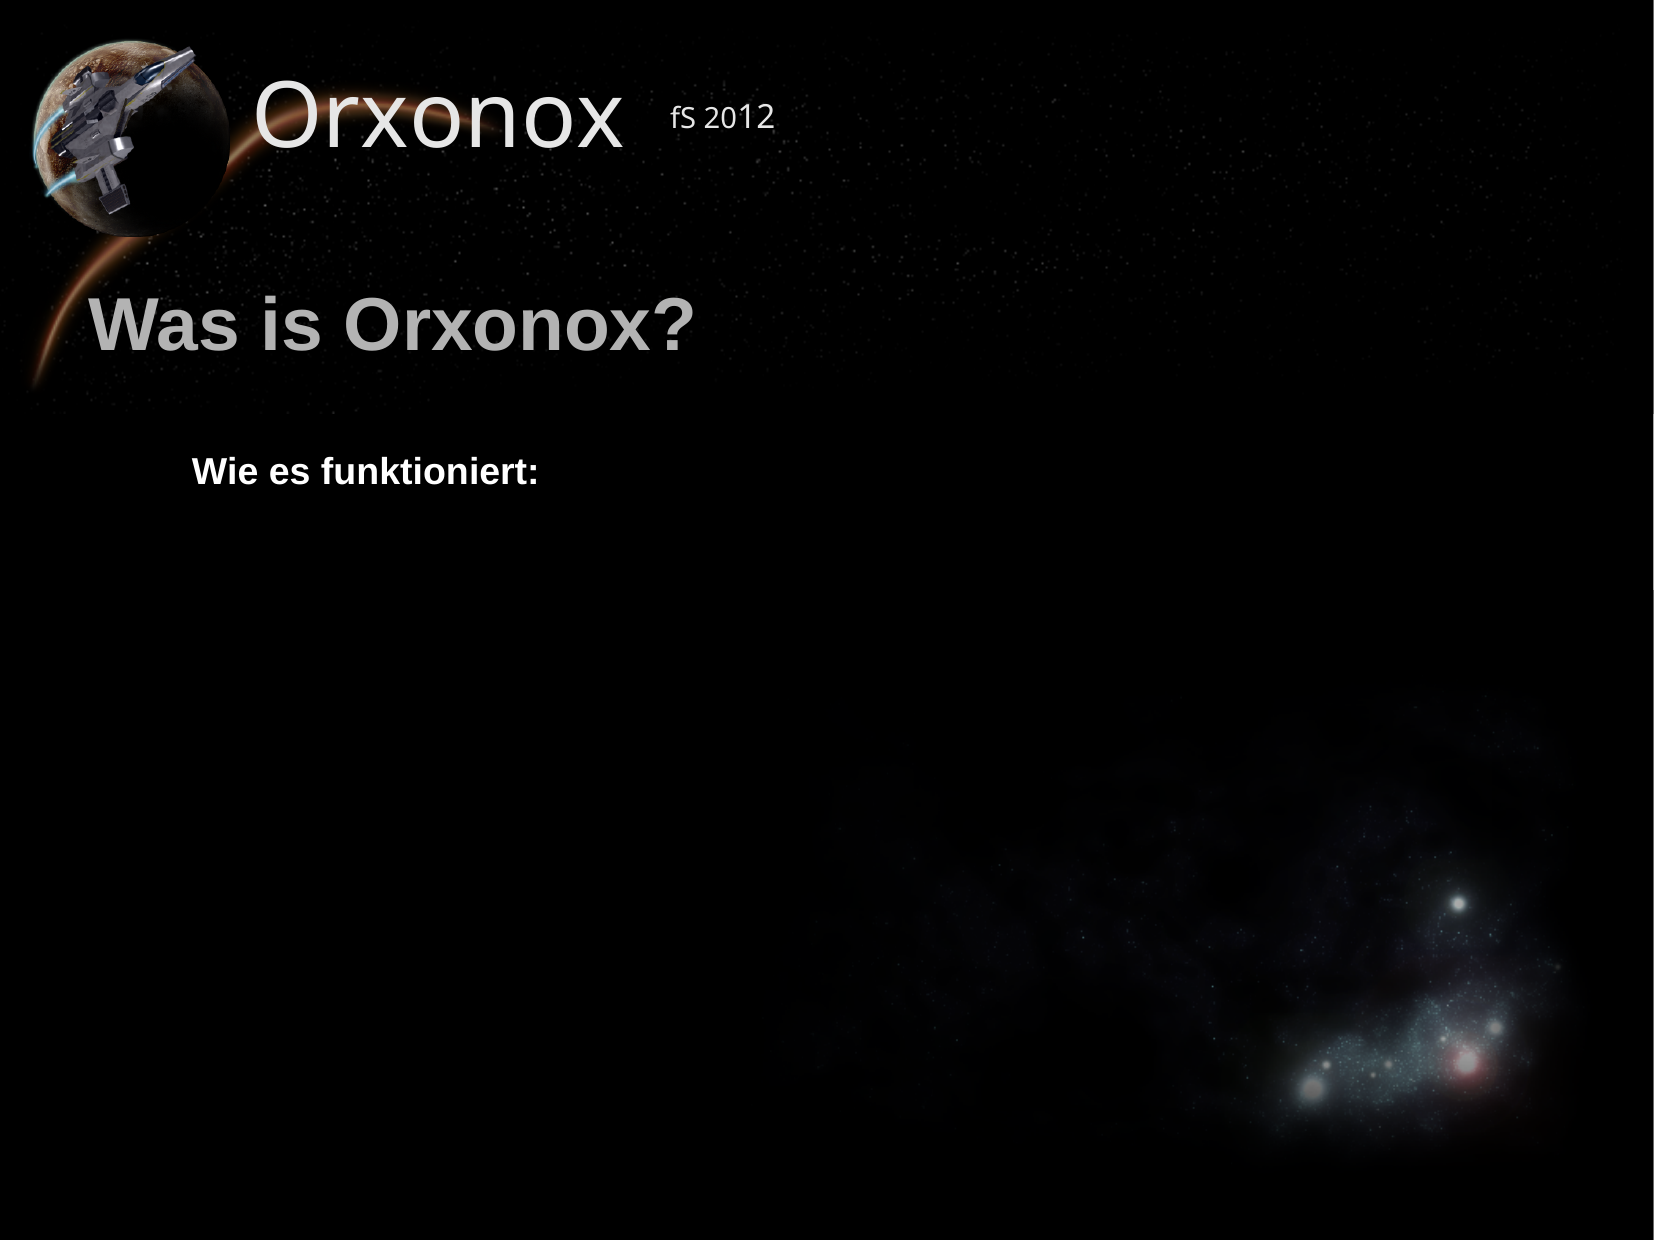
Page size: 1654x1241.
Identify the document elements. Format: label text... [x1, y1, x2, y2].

picture [0, 0, 1654, 521]
text_box Wie es funktioniert: [177, 442, 1329, 500]
picture [354, 590, 1654, 1240]
title Was is Orxonox? [88, 273, 1577, 377]
